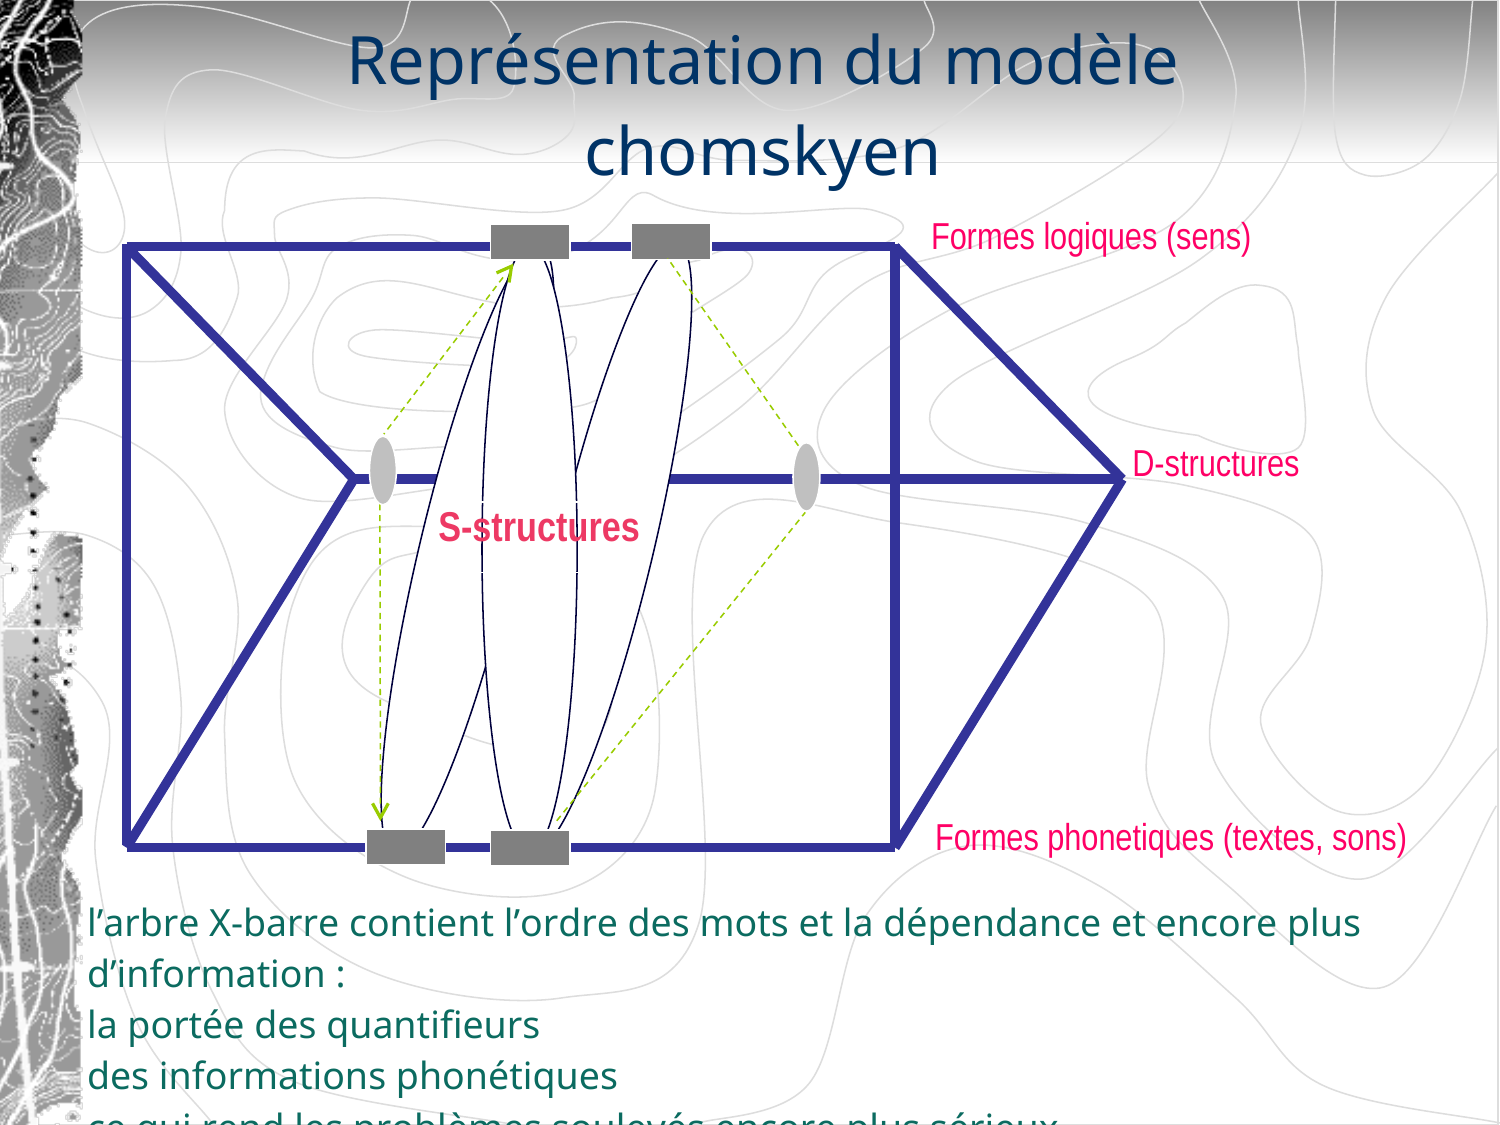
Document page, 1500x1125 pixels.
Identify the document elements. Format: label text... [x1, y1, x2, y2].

text_box [792, 442, 820, 512]
text_box Formes logiques (sens) [930, 291, 954, 315]
text_box S-structures [432, 502, 646, 573]
text_box [365, 223, 712, 866]
title Représentation du modèle chomskyen [148, 56, 1378, 153]
text_box Formes phonetiques (textes, sons) [934, 815, 1422, 889]
text_box D-structures [1132, 441, 1423, 542]
text_box Formes logiques (sens) [930, 215, 1435, 315]
text_box [369, 436, 397, 505]
text_box l’arbre X-barre contient l’ordre des mots et la dépendance et encore plus d’information : la portée des quantifieurs des informations phonétiques ce qui rend les problèmes soulevés encore plus sérieux. [72, 889, 1500, 1125]
